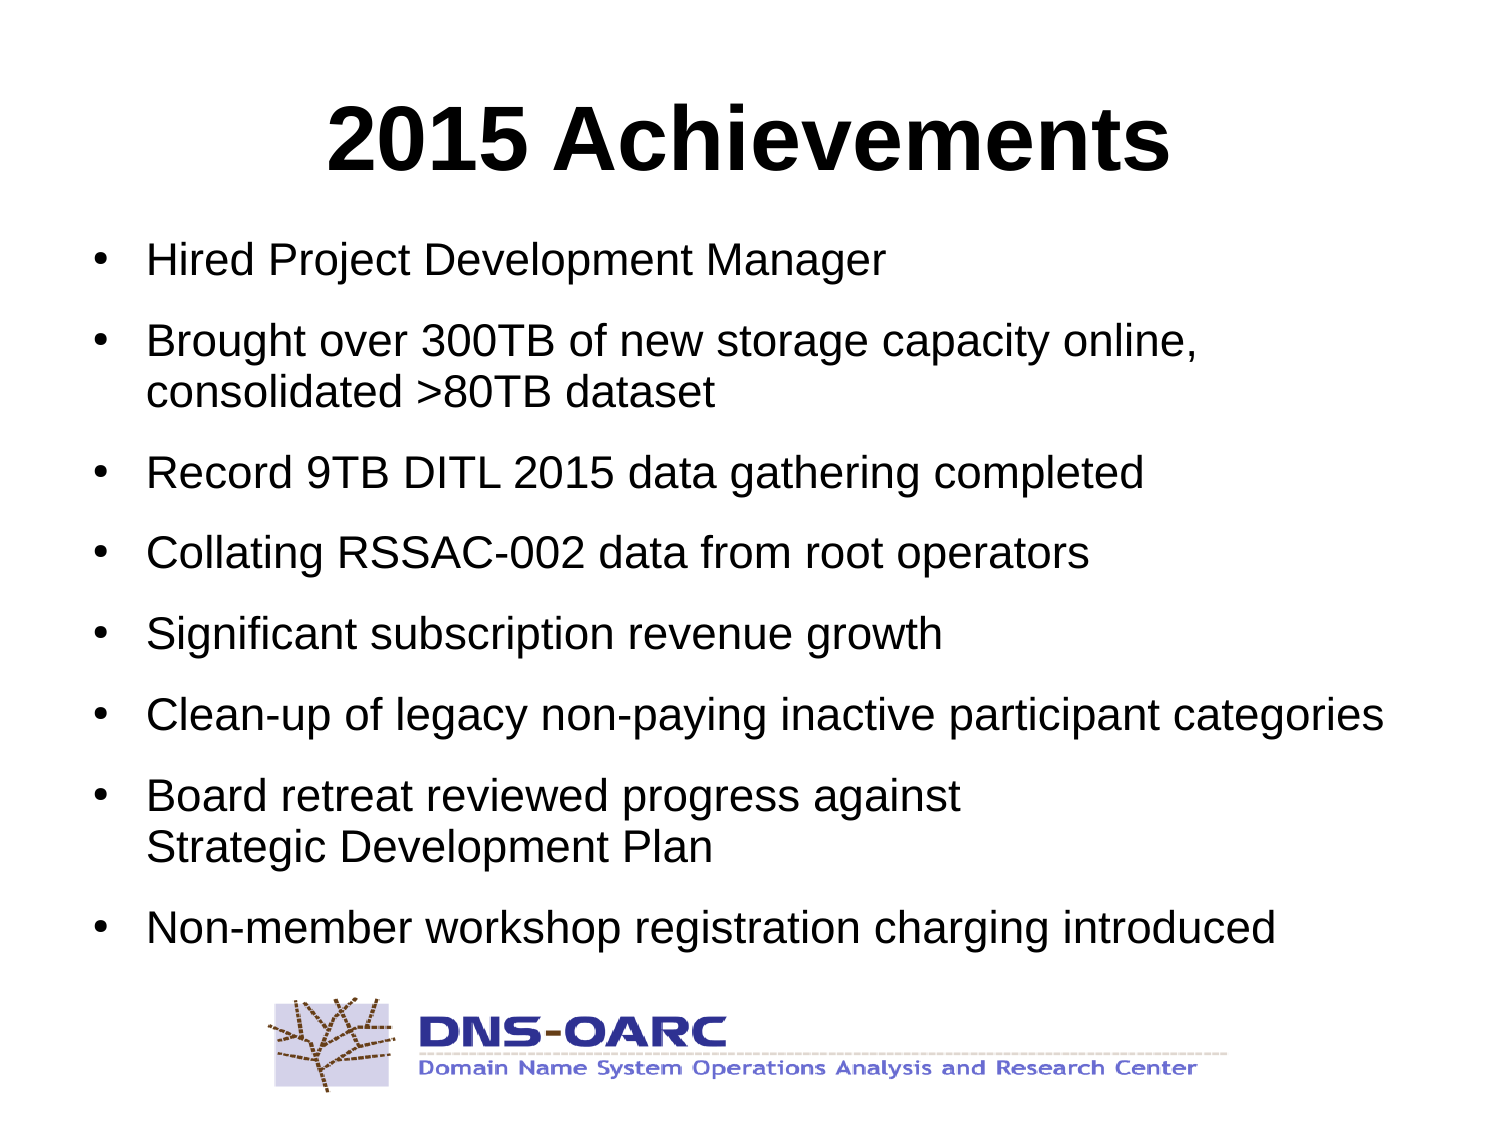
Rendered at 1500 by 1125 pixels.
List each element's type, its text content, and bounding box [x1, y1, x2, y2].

title 2015 Achievements [75, 44, 1425, 233]
picture [214, 991, 1259, 1099]
list Hired Project Development Manager Brought over 300TB of new storage capacity online, consolidated >80TB dataset Record 9TB DITL 2015 data gathering completed Collating RSSAC-002 data from root operators Significant subscription revenue growth Clean-up of legacy non-paying inactive participant categories Board retreat reviewed progress against Strategic Development Plan Non-member workshop registration charging introduced [75, 233, 1425, 887]
